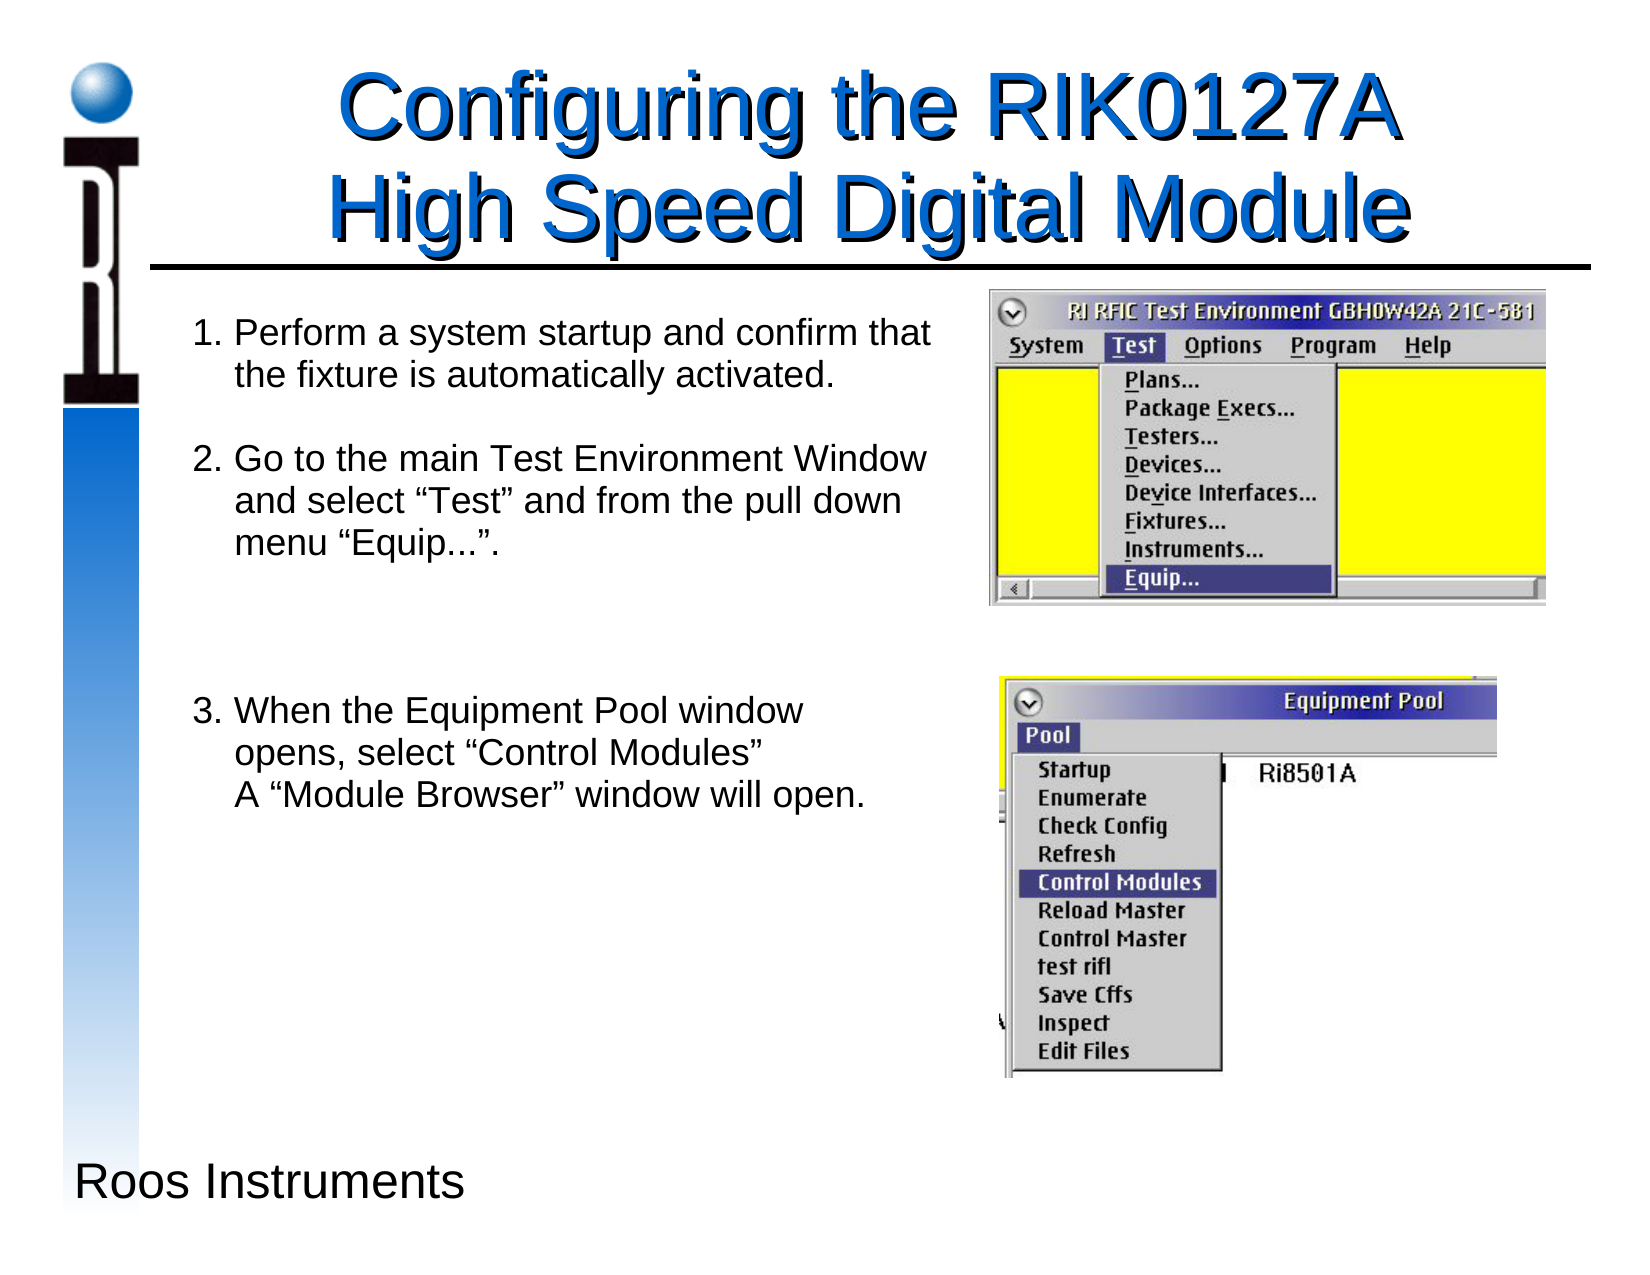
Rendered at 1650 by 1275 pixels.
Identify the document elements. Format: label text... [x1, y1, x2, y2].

picture [999, 676, 1497, 1078]
text_box 1. Perform a system startup and confirm that the fixture is automatically activated. 2. Go to the main Test Environment Window and select “Test” and from the pull down menu “Equip...”. 3. When the Equipment Pool window opens, select “Control Modules” A “Module Browser” window will open. [177, 304, 947, 866]
picture [59, 59, 144, 411]
picture [989, 289, 1546, 606]
title Configuring the RIK0127A High Speed Digital Module [147, 53, 1591, 259]
